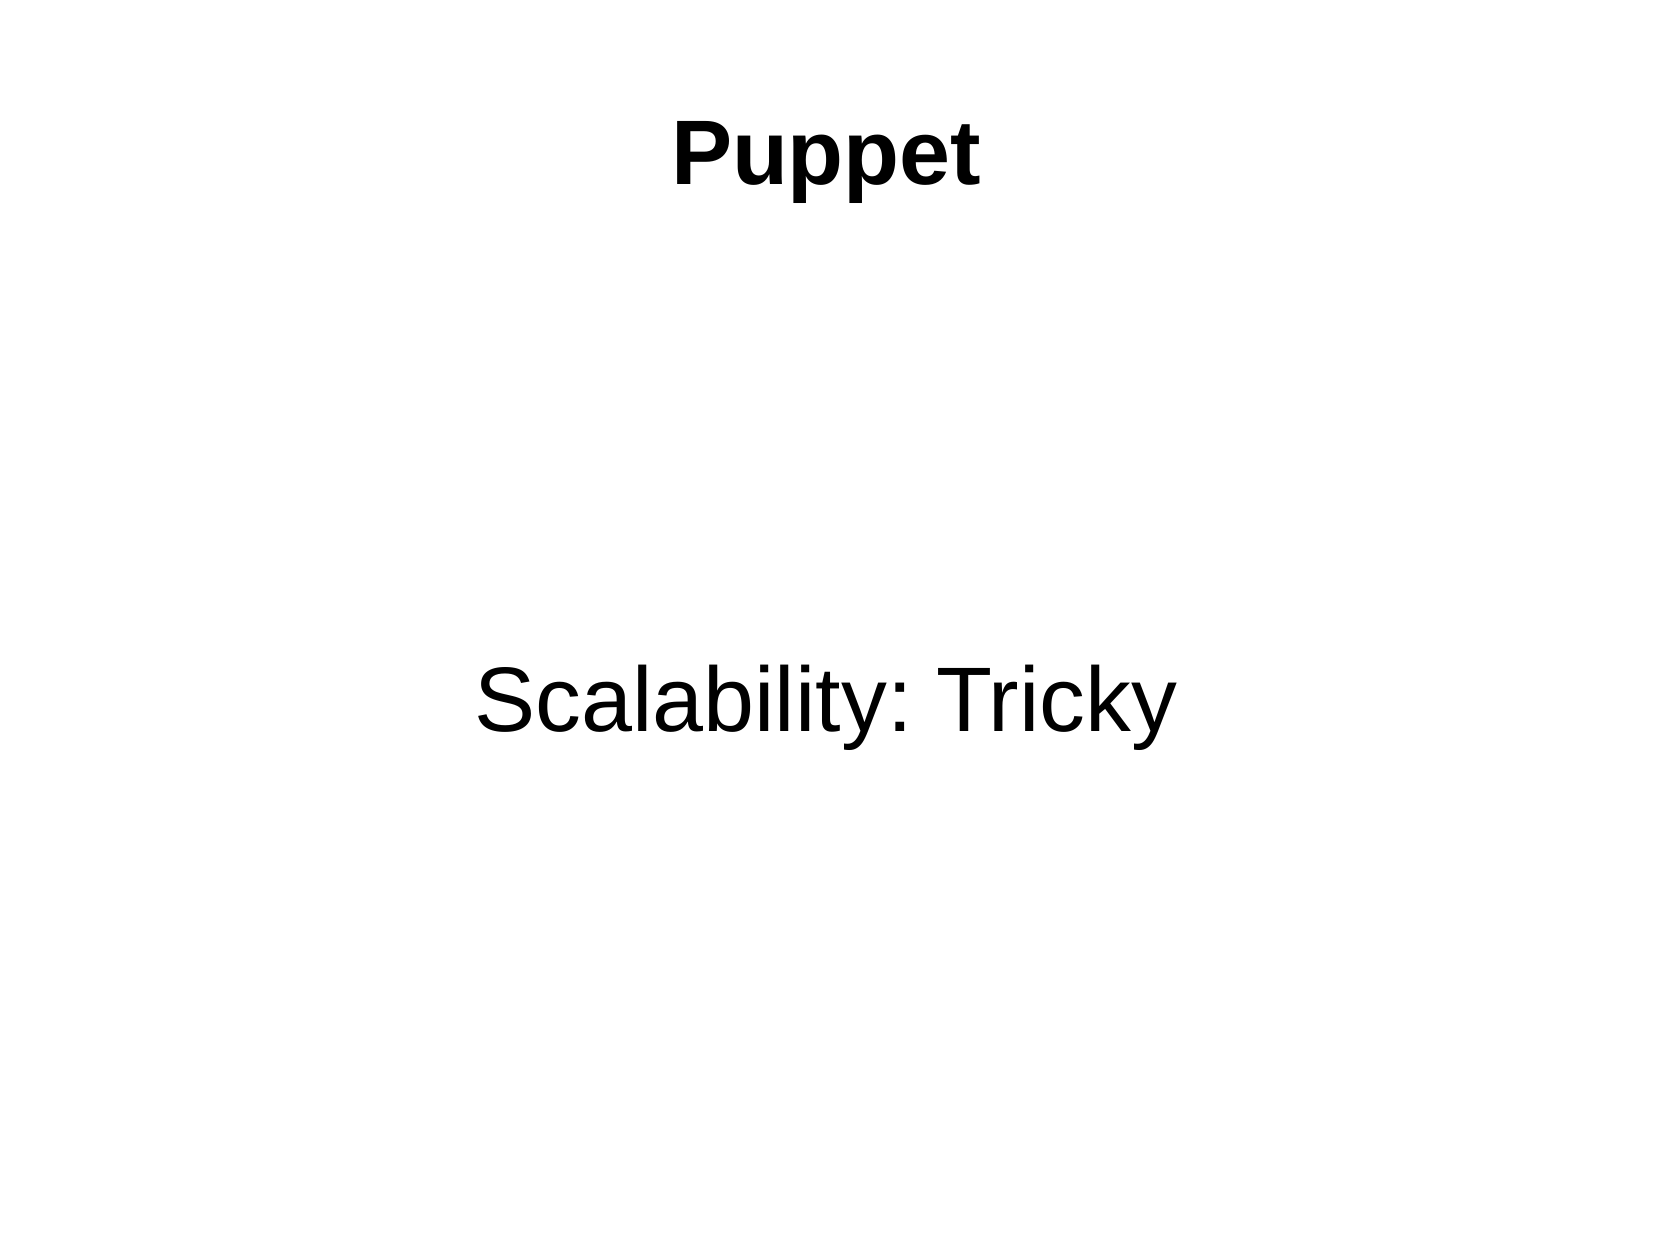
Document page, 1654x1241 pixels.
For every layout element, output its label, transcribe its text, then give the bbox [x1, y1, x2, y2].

subtitle Scalability: Tricky [82, 290, 1571, 1109]
title Puppet [82, 49, 1571, 257]
